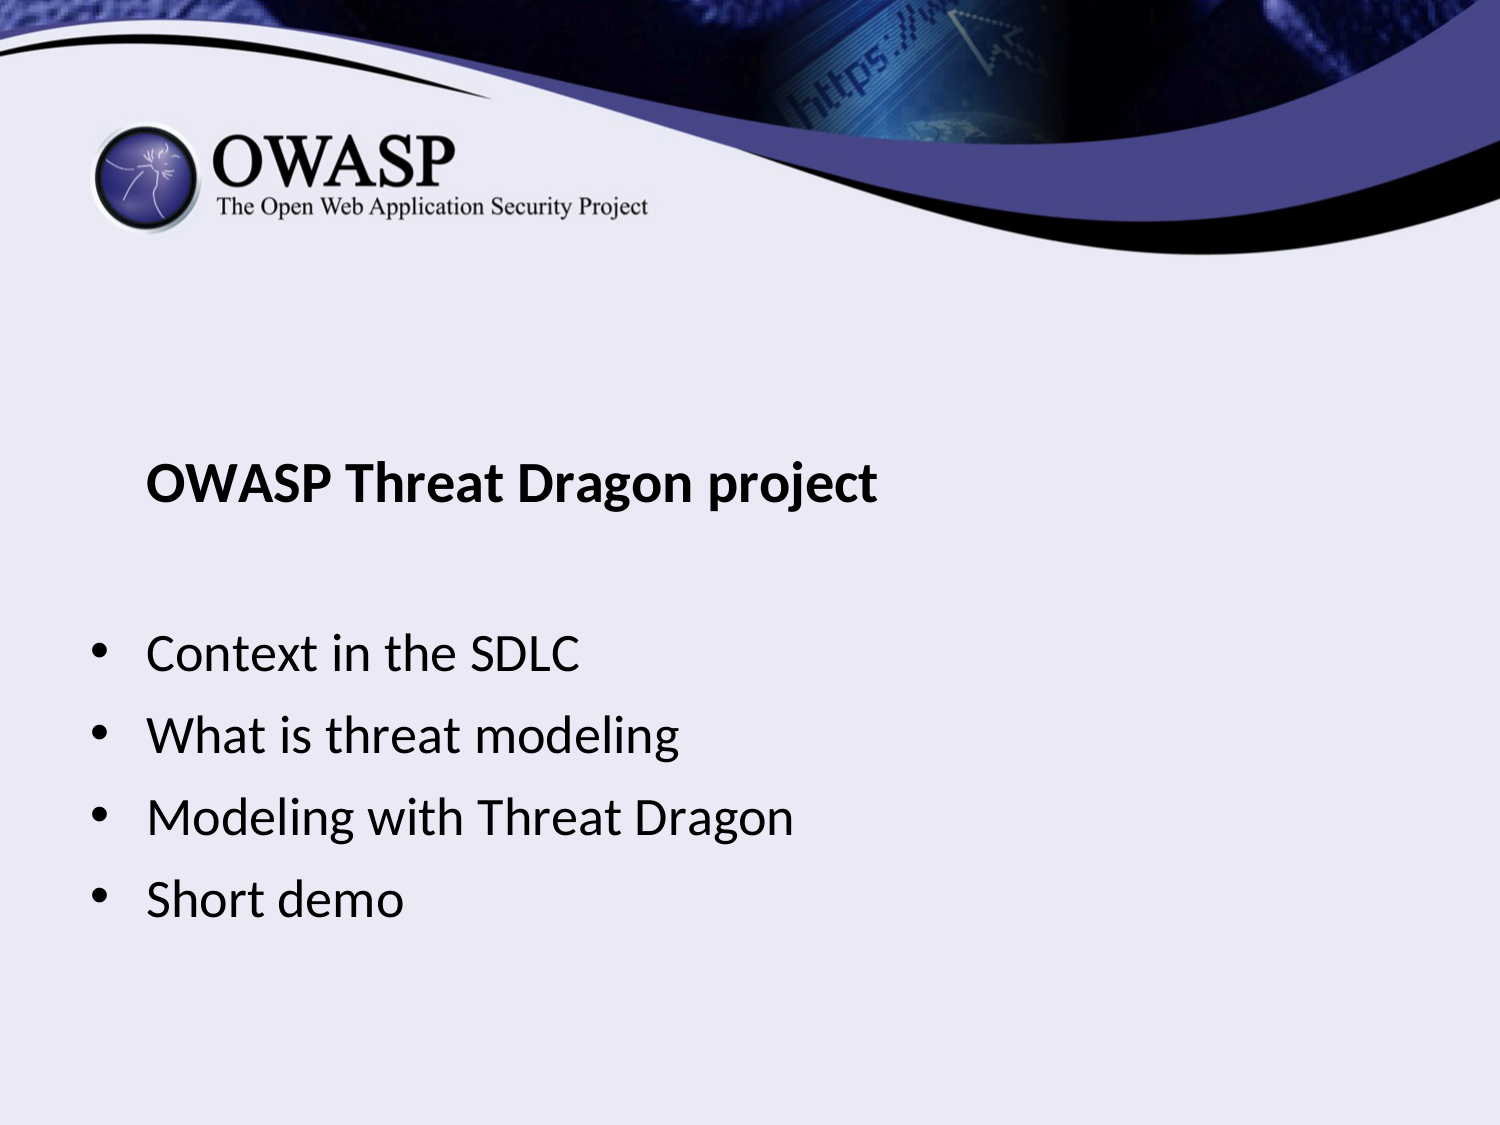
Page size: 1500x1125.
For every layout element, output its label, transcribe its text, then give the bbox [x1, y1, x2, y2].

picture [0, 0, 1500, 1125]
list OWASP Threat Dragon project Context in the SDLC What is threat modeling Modeling with Threat Dragon Short demo [75, 437, 1426, 1007]
